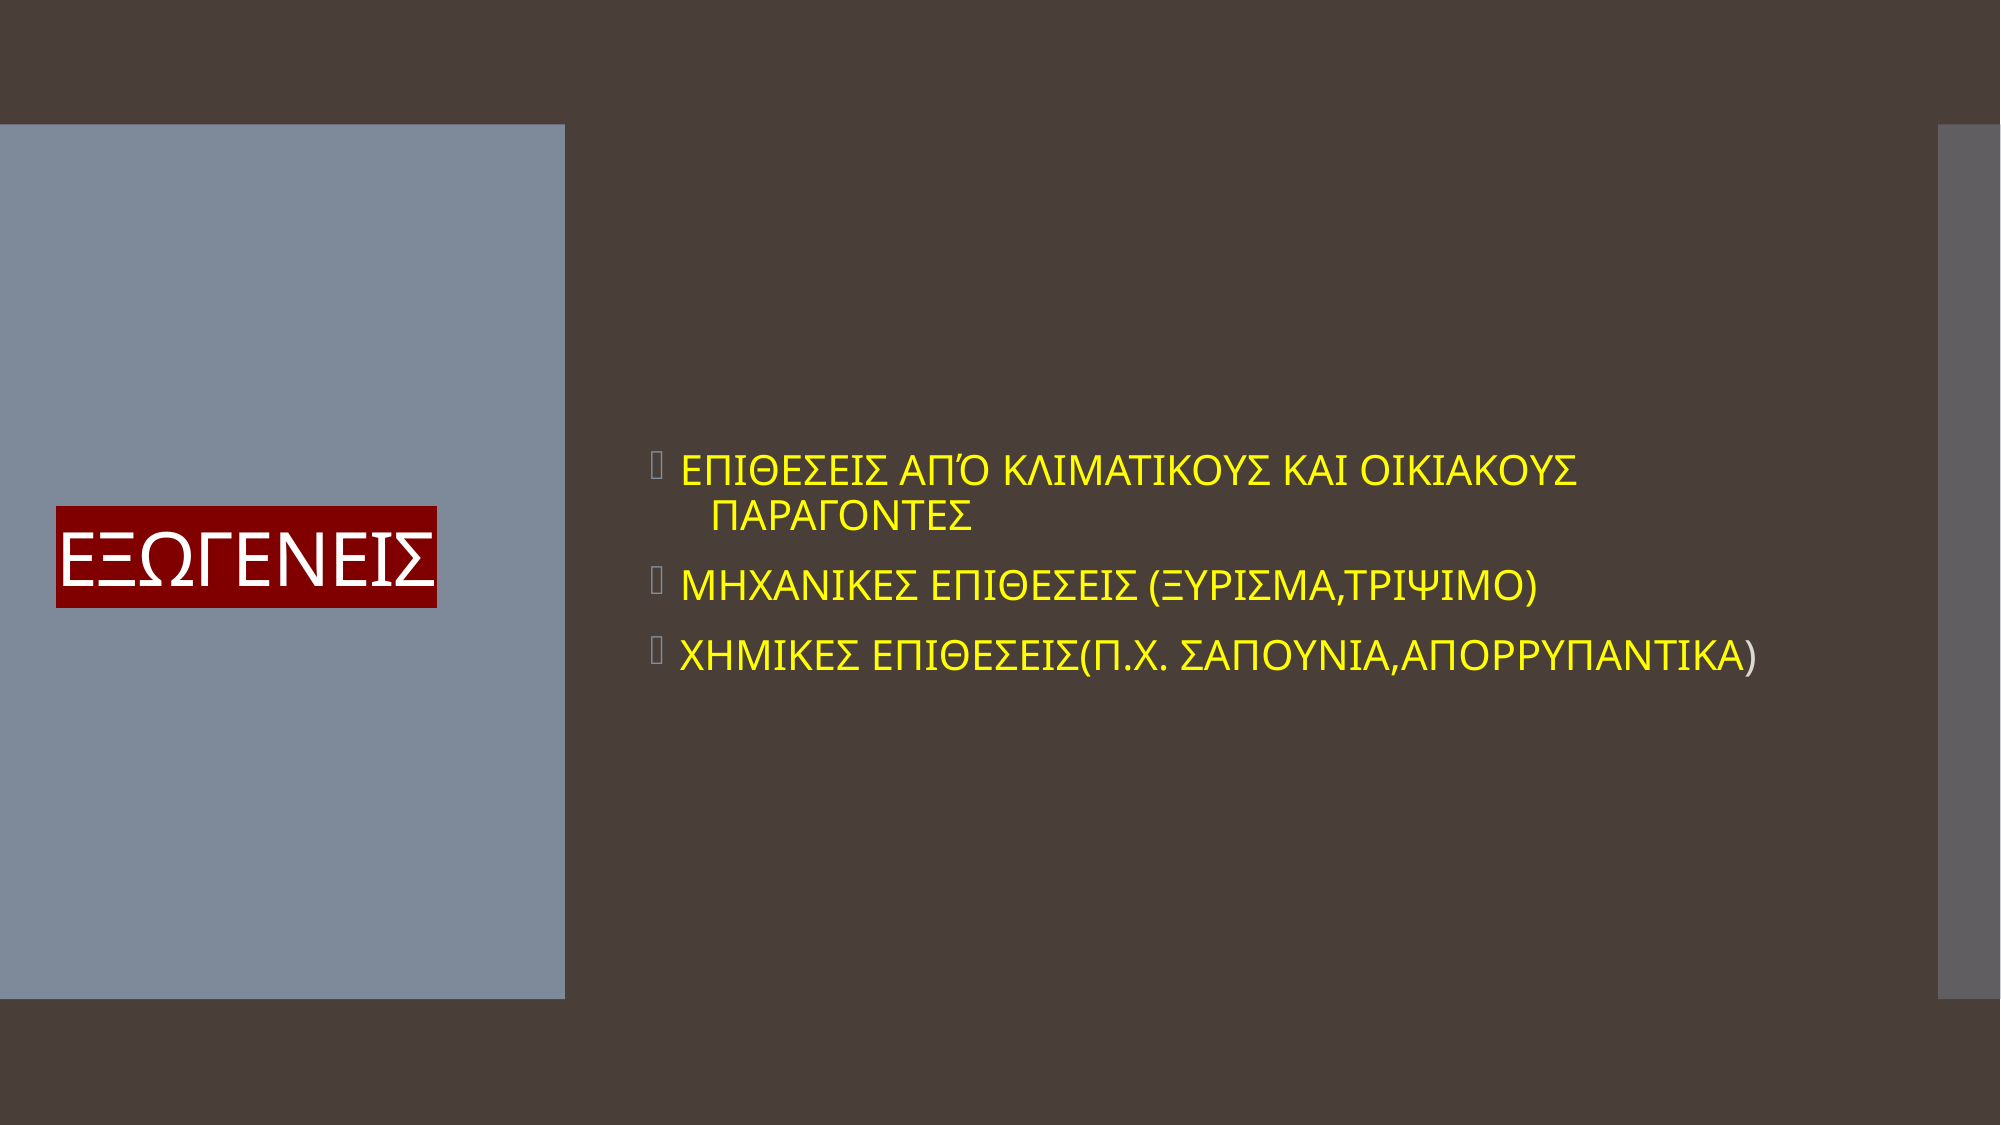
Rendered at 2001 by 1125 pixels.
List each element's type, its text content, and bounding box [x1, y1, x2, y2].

list ΕΠΙΘΕΣΕΙΣ ΑΠΌ ΚΛΙΜΑΤΙΚΟΥΣ ΚΑΙ ΟΙΚΙΑΚΟΥΣ ΠΑΡΑΓΟΝΤΕΣ ΜΗΧΑΝΙΚΕΣ ΕΠΙΘΕΣΕΙΣ (ΞΥΡΙΣΜΑ,ΤΡΙΨΙΜΟ) ΧΗΜΙΚΕΣ ΕΠΙΘΕΣΕΙΣ(Π.Χ. ΣΑΠΟΥΝΙΑ,ΑΠΟΡΡΥΠΑΝΤΙΚΑ) [634, 317, 1835, 812]
title ΕΞΩΓΕΝΕΙΣ [41, 184, 526, 940]
